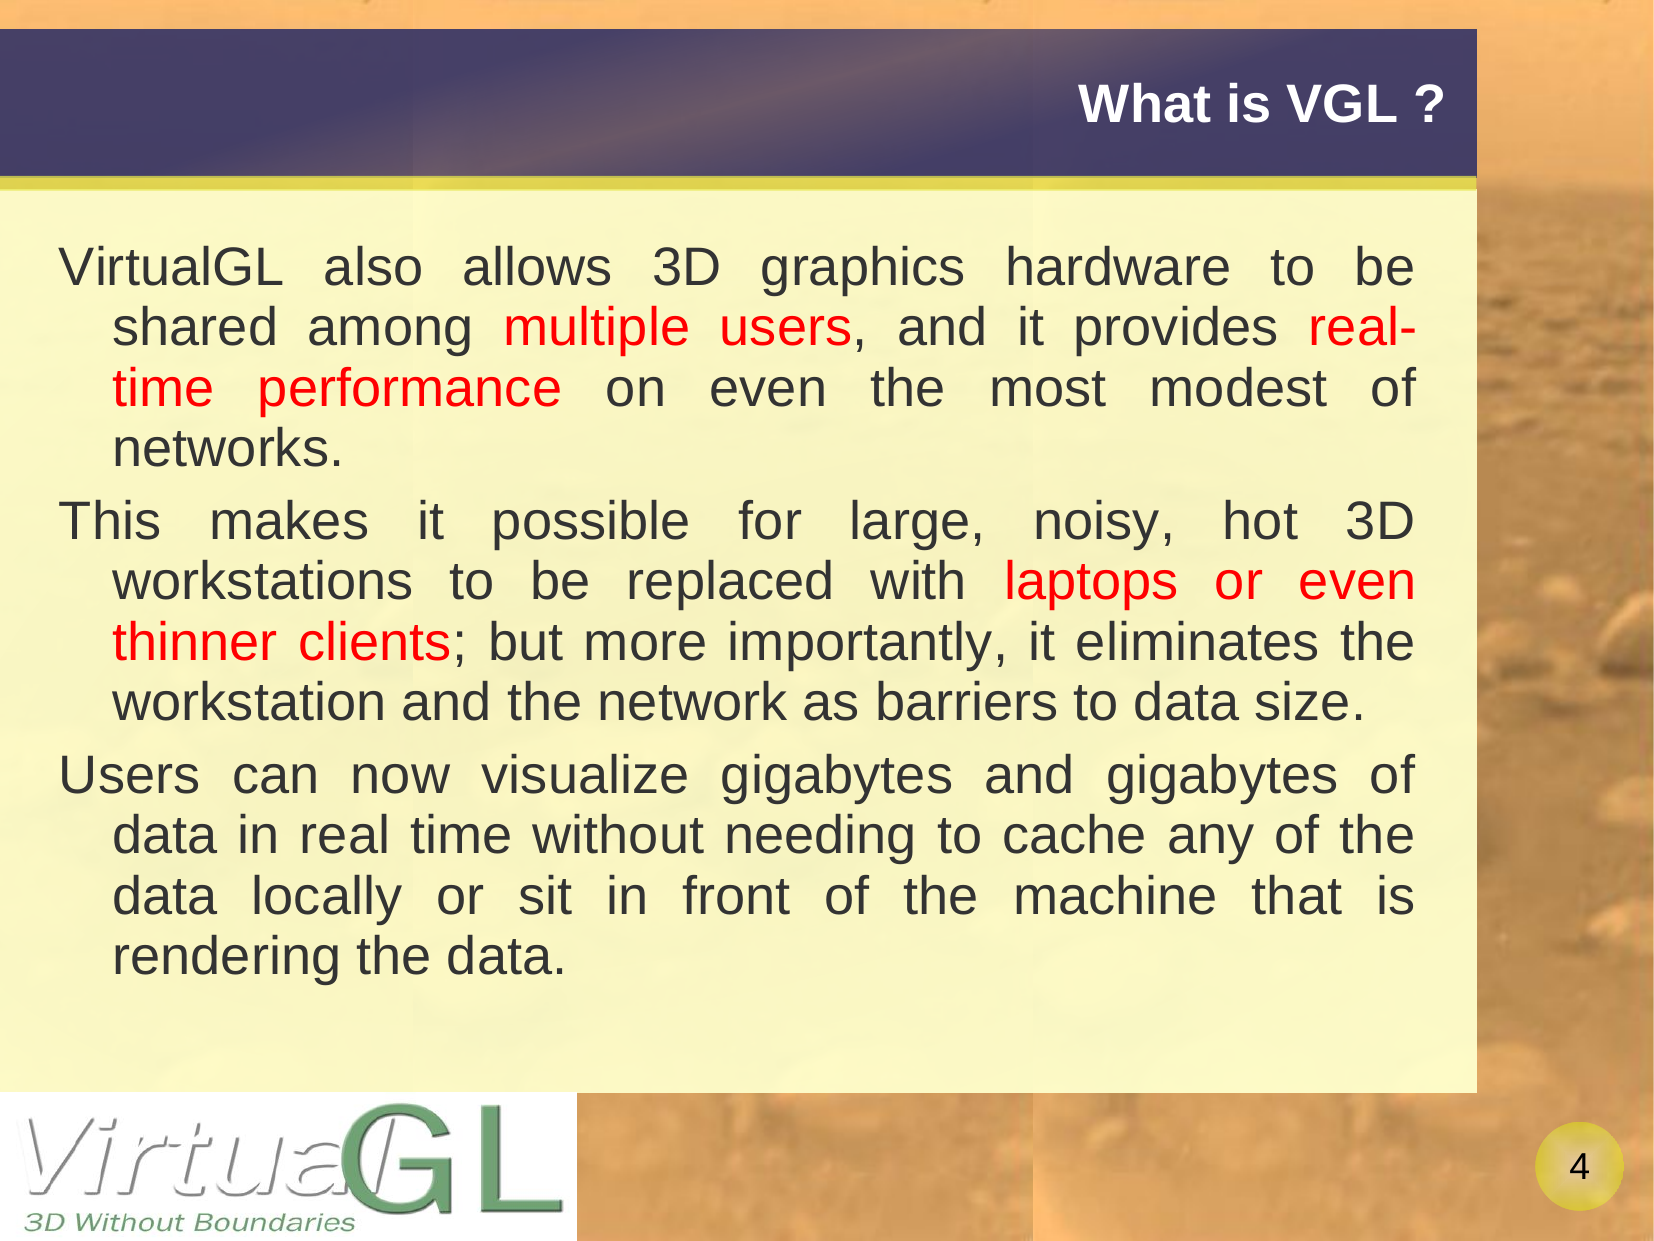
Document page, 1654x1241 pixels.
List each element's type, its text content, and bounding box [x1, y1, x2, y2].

picture [0, 0, 1654, 1241]
list VirtualGL also allows 3D graphics hardware to be shared among multiple users, and it provides real-time performance on even the most modest of networks. This makes it possible for large, noisy, hot 3D workstations to be replaced with laptops or even thinner clients; but more importantly, it eliminates the workstation and the network as barriers to data size. Users can now visualize gigabytes and gigabytes of data in real time without needing to cache any of the data locally or sit in front of the machine that is rendering the data. [59, 236, 1418, 1182]
title What is VGL ? [29, 59, 1447, 148]
